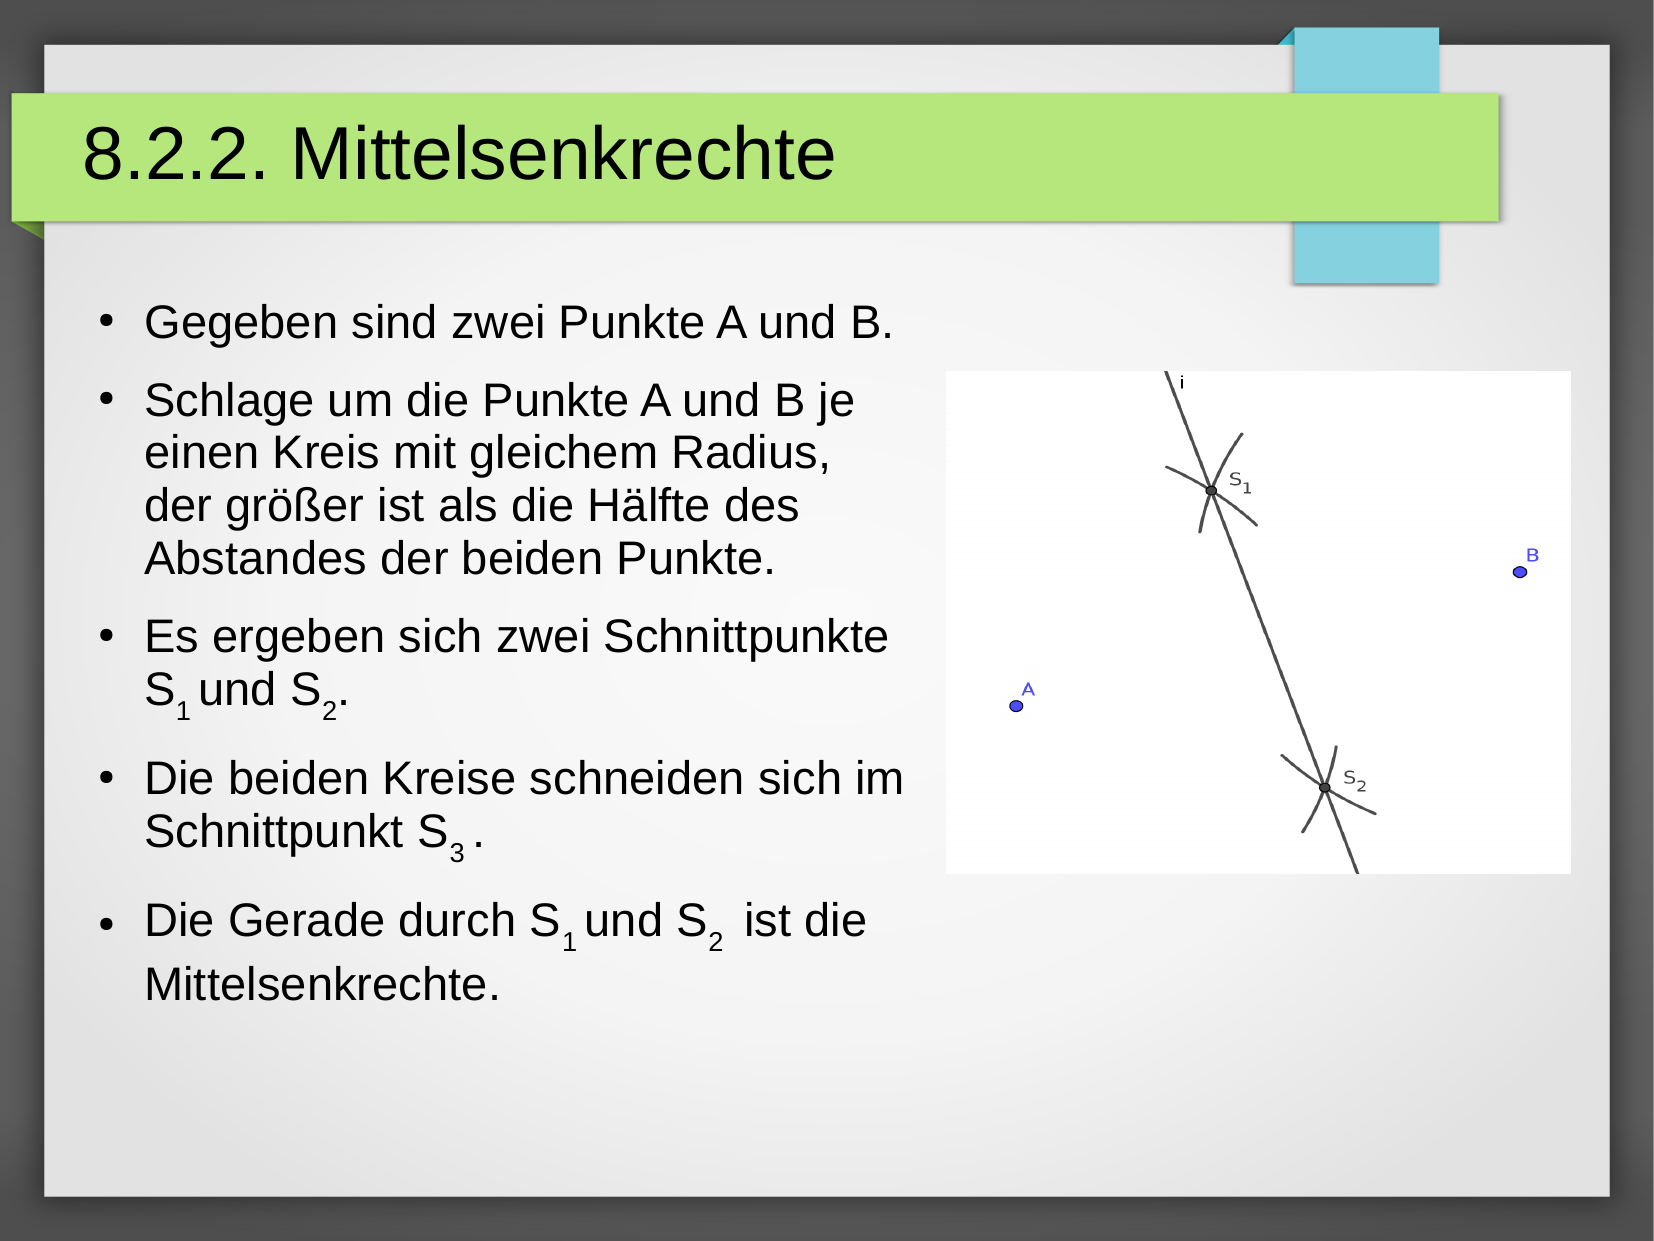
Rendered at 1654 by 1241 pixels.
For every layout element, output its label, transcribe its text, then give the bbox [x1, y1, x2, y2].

list Gegeben sind zwei Punkte A und B. Schlage um die Punkte A und B je einen Kreis mit gleichem Radius, der größer ist als die Hälfte des Abstandes der beiden Punkte. Es ergeben sich zwei Schnittpunkte S1 und S2. Die beiden Kreise schneiden sich im Schnittpunkt S3 . Die Gerade durch S1 und S2 ist die Mittelsenkrechte. [82, 295, 910, 1015]
picture [0, 0, 1654, 1241]
title 8.2.2. Mittelsenkrechte [82, 69, 1501, 238]
